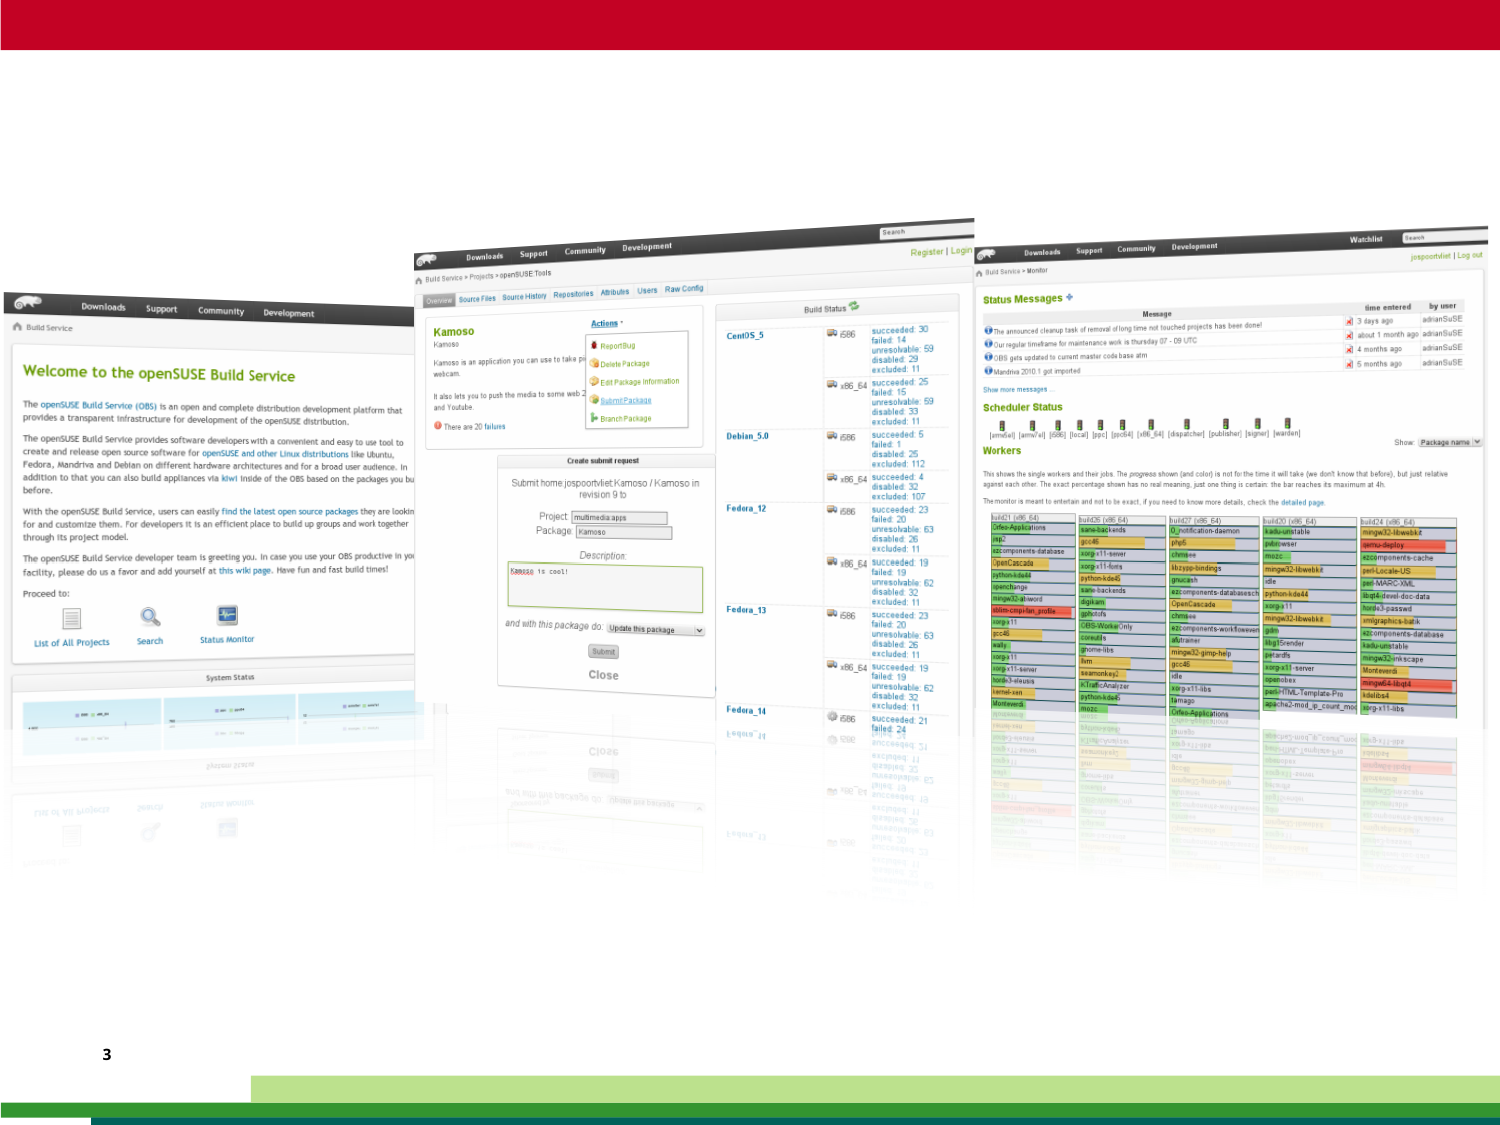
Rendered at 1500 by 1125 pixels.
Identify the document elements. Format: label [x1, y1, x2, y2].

picture [3, 213, 1489, 915]
